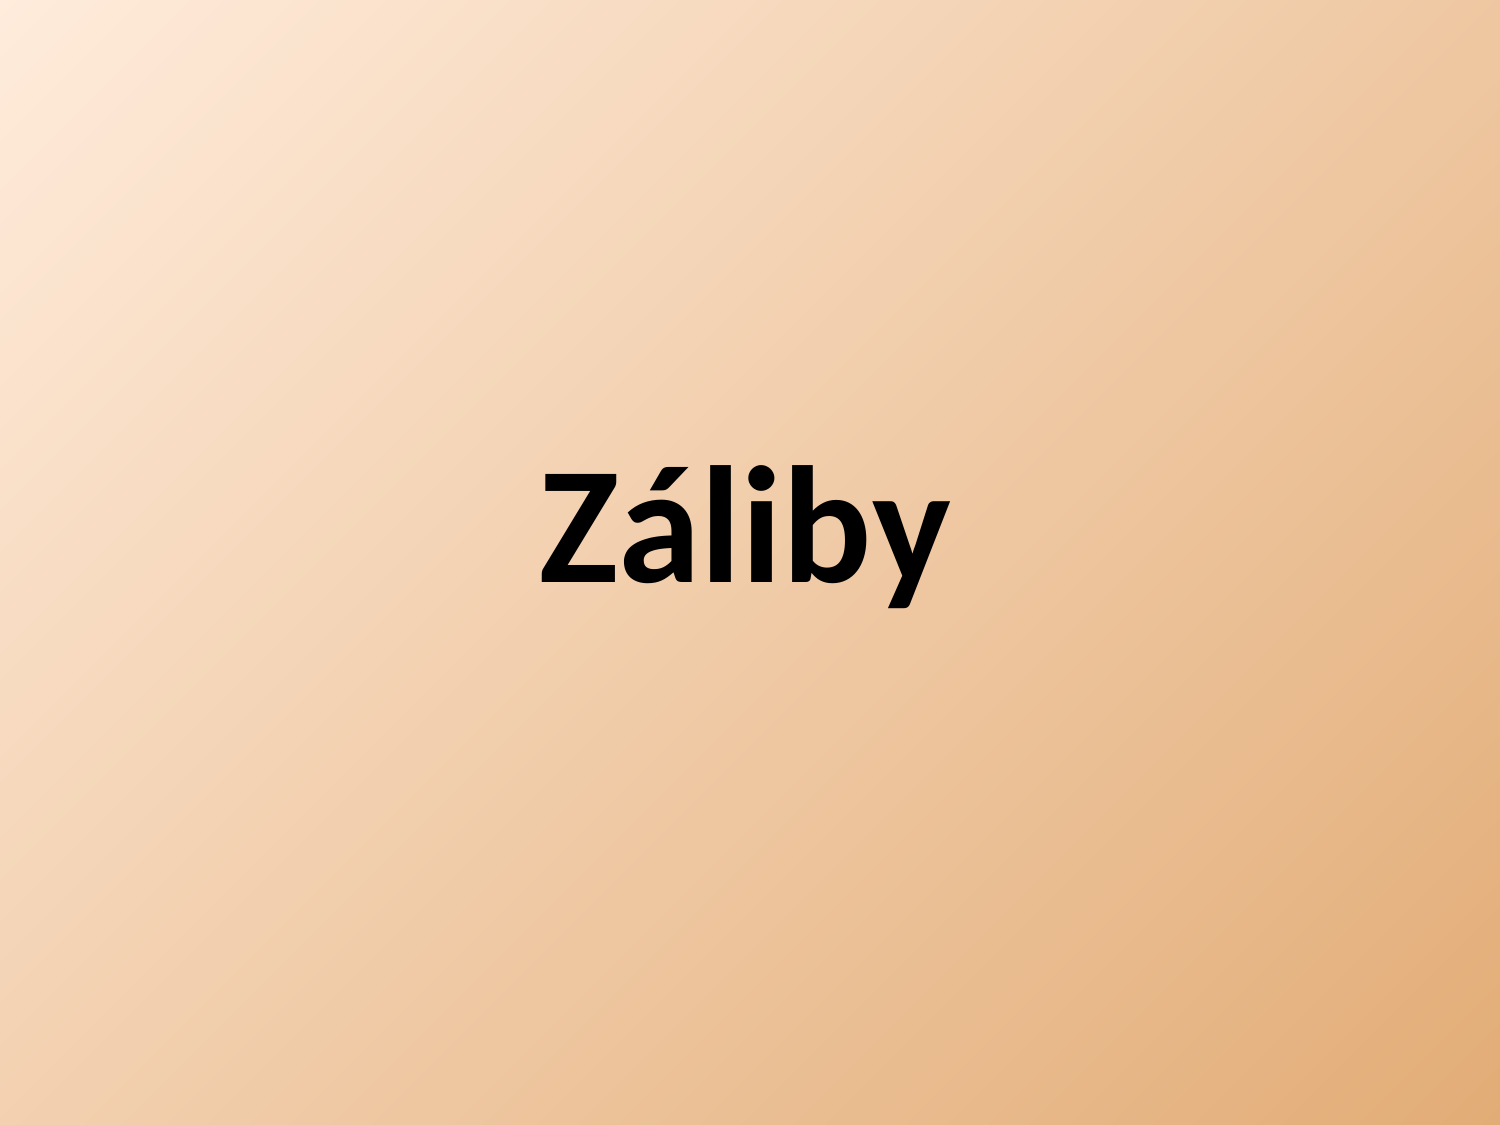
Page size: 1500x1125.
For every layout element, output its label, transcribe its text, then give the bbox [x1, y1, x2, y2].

title Záliby [70, 374, 1421, 657]
